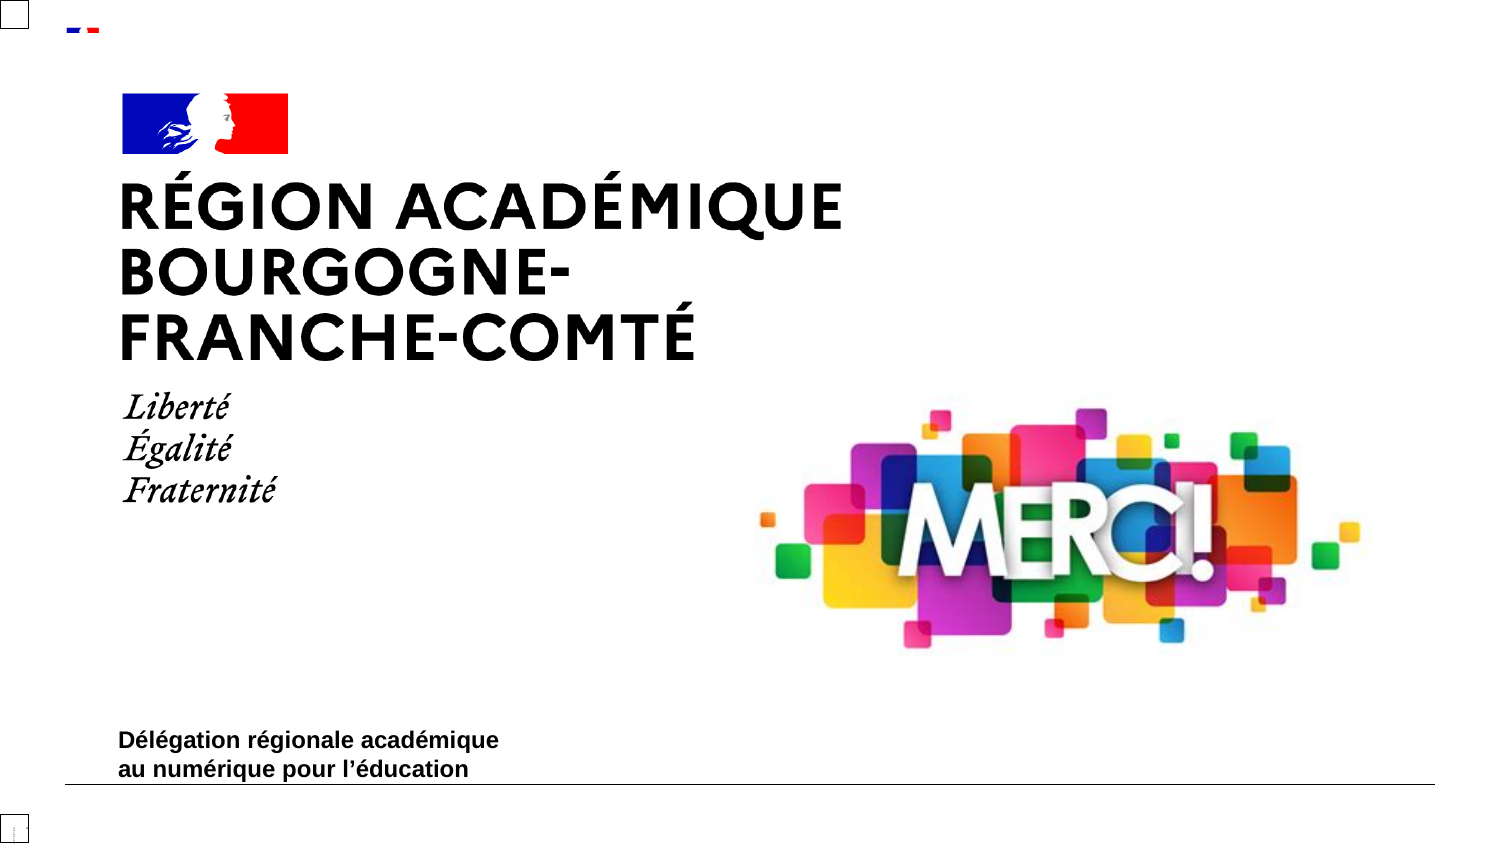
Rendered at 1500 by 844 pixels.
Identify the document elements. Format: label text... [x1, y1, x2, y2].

text_box Délégation régionale académique au numérique pour l’éducation [118, 717, 649, 790]
text_box <numéro> [0, 814, 29, 843]
picture [55, 16, 1411, 708]
